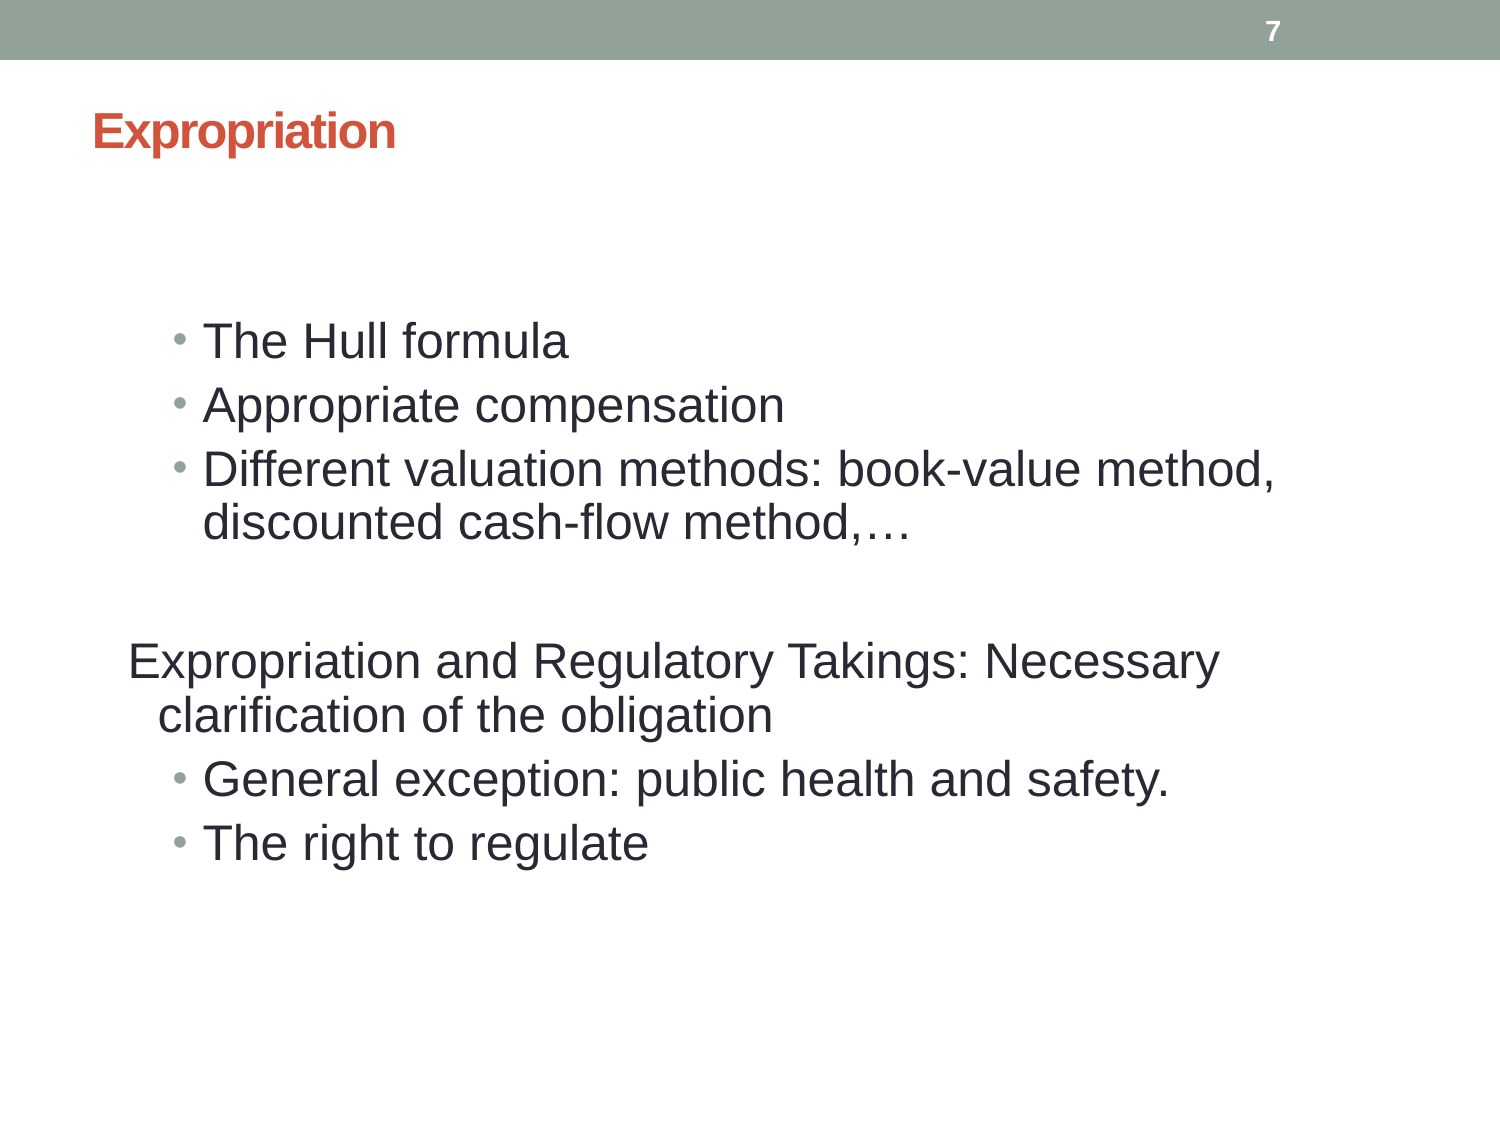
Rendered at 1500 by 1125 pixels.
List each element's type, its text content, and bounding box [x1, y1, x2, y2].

title Expropriation [76, 90, 1427, 166]
list Possible standards of compensation: The Hull formula Appropriate compensation Different valuation methods: book-value method, discounted cash-flow method,… Expropriation and Regulatory Takings: Necessary clarification of the obligation General exception: public health and safety. The right to regulate for public purpose. [112, 243, 1412, 1024]
slide_number <編號> [1250, 3, 1425, 57]
